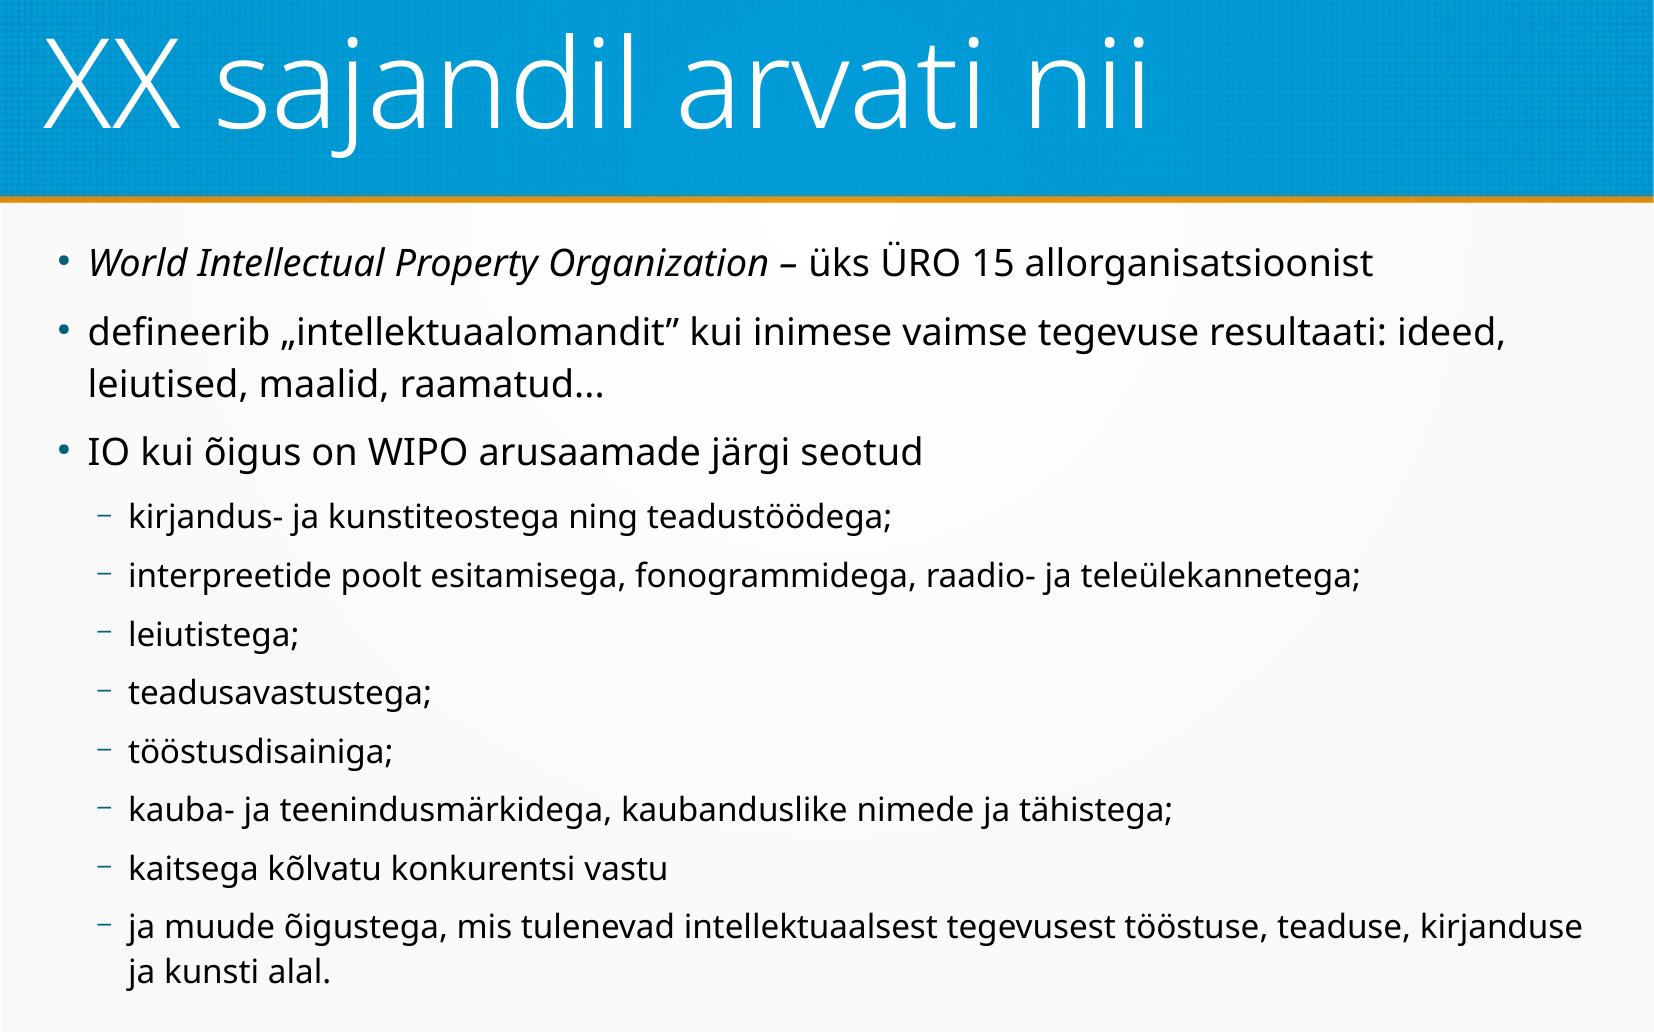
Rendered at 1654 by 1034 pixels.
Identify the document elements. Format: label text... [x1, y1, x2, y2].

title XX sajandil arvati nii [43, 0, 1619, 166]
picture [0, 195, 1654, 1034]
list World Intellectual Property Organization – üks ÜRO 15 allorganisatsioonist defineerib „intellektuaalomandit” kui inimese vaimse tegevuse resultaati: ideed, leiutised, maalid, raamatud... IO kui õigus on WIPO arusaamade järgi seotud kirjandus- ja kunstiteostega ning teadustöödega; interpreetide poolt esitamisega, fonogrammidega, raadio- ja teleülekannetega; leiutistega; teadusavastustega; tööstusdisainiga; kauba- ja teenindusmärkidega, kaubanduslike nimede ja tähistega; kaitsega kõlvatu konkurentsi vastu ja muude õigustega, mis tulenevad intellektuaalsest tegevusest tööstuse, teaduse, kirjanduse ja kunsti alal. [47, 236, 1607, 1002]
